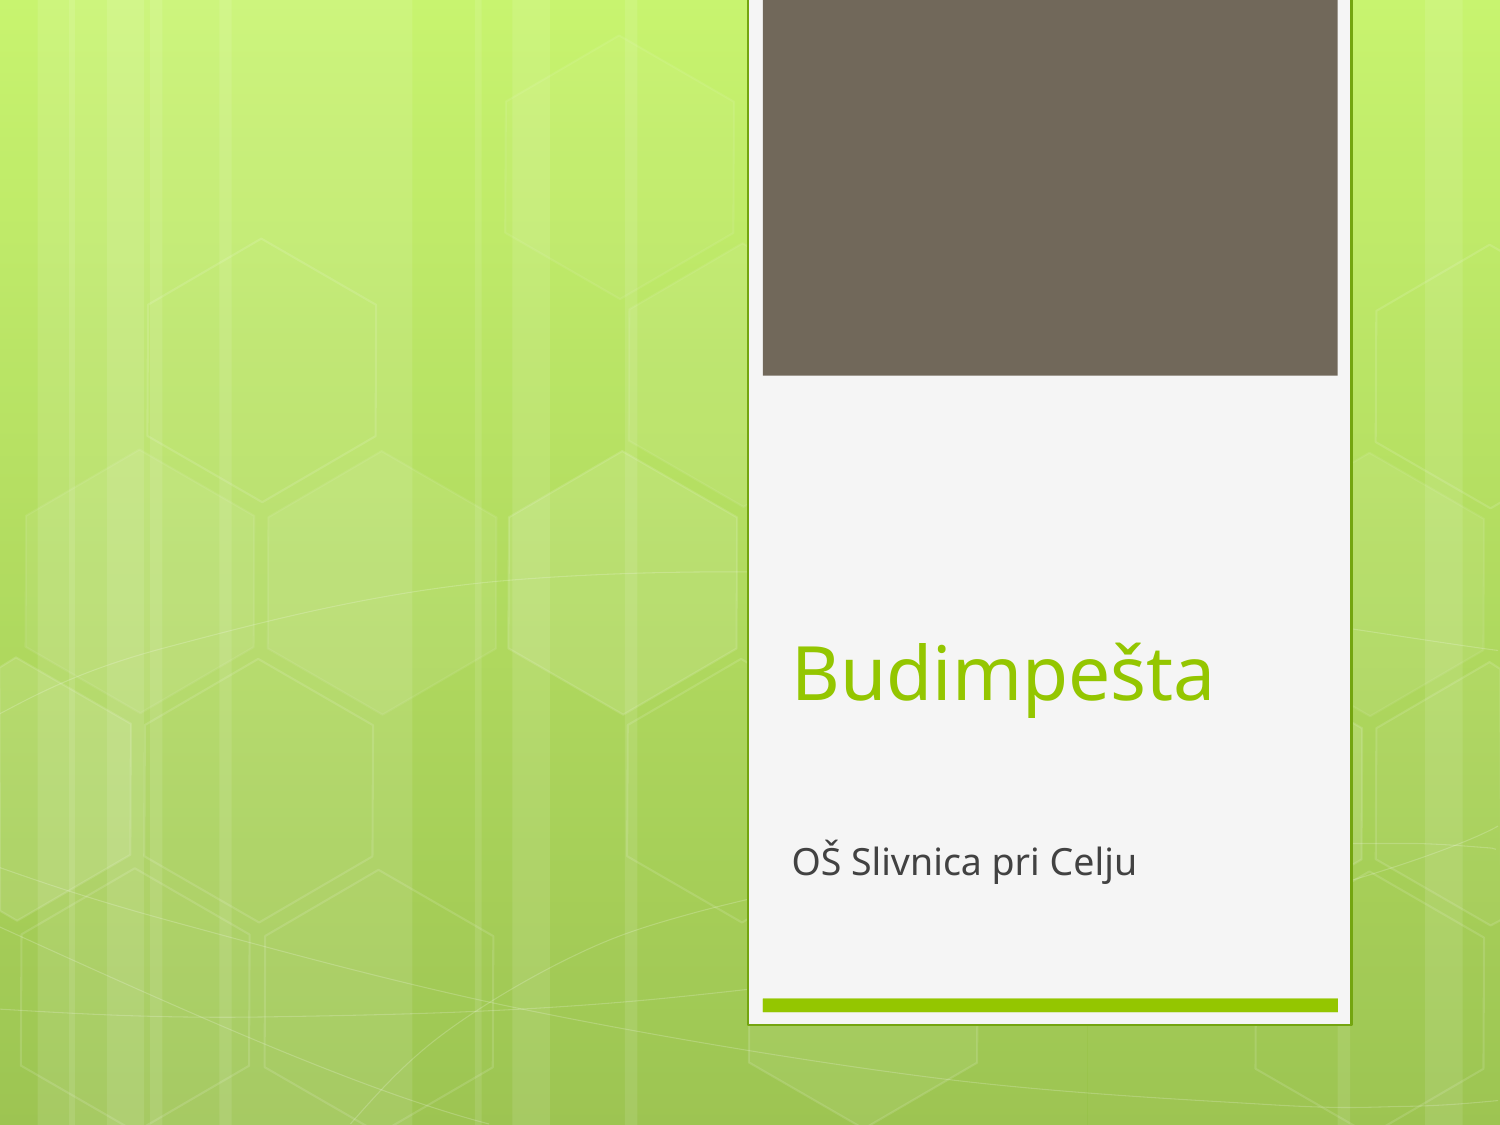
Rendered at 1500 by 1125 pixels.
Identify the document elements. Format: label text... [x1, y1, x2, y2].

subtitle OŠ Slivnica pri Celju [776, 725, 1320, 932]
title Budimpešta [776, 444, 1321, 724]
